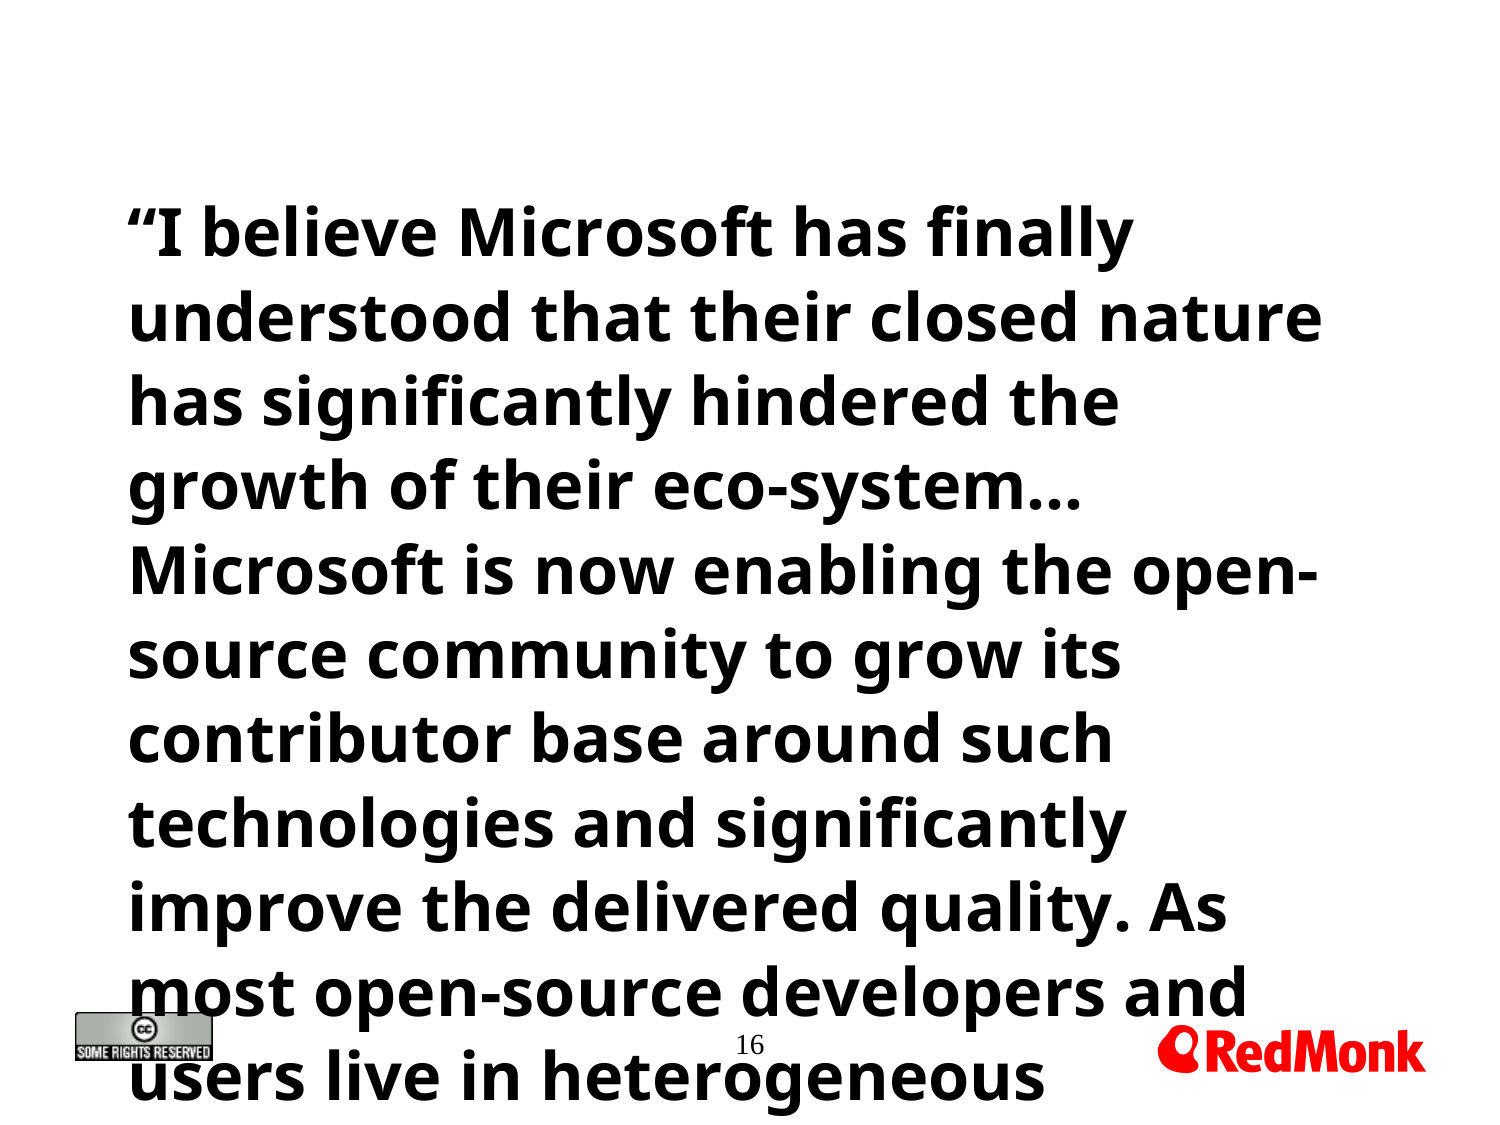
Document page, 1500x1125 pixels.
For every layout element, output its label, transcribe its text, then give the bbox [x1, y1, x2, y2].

picture [1151, 1023, 1433, 1075]
picture [75, 1012, 213, 1061]
text_box “I believe Microsoft has finally understood that their closed nature has significantly hindered the growth of their eco-system... Microsoft is now enabling the open-source community to grow its contributor base around such technologies and significantly improve the delivered quality. As most open-source developers and users live in heterogeneous environments this will benefit many.” - Andi Gutmans, Zend, 2.21.08 [112, 181, 1388, 1025]
